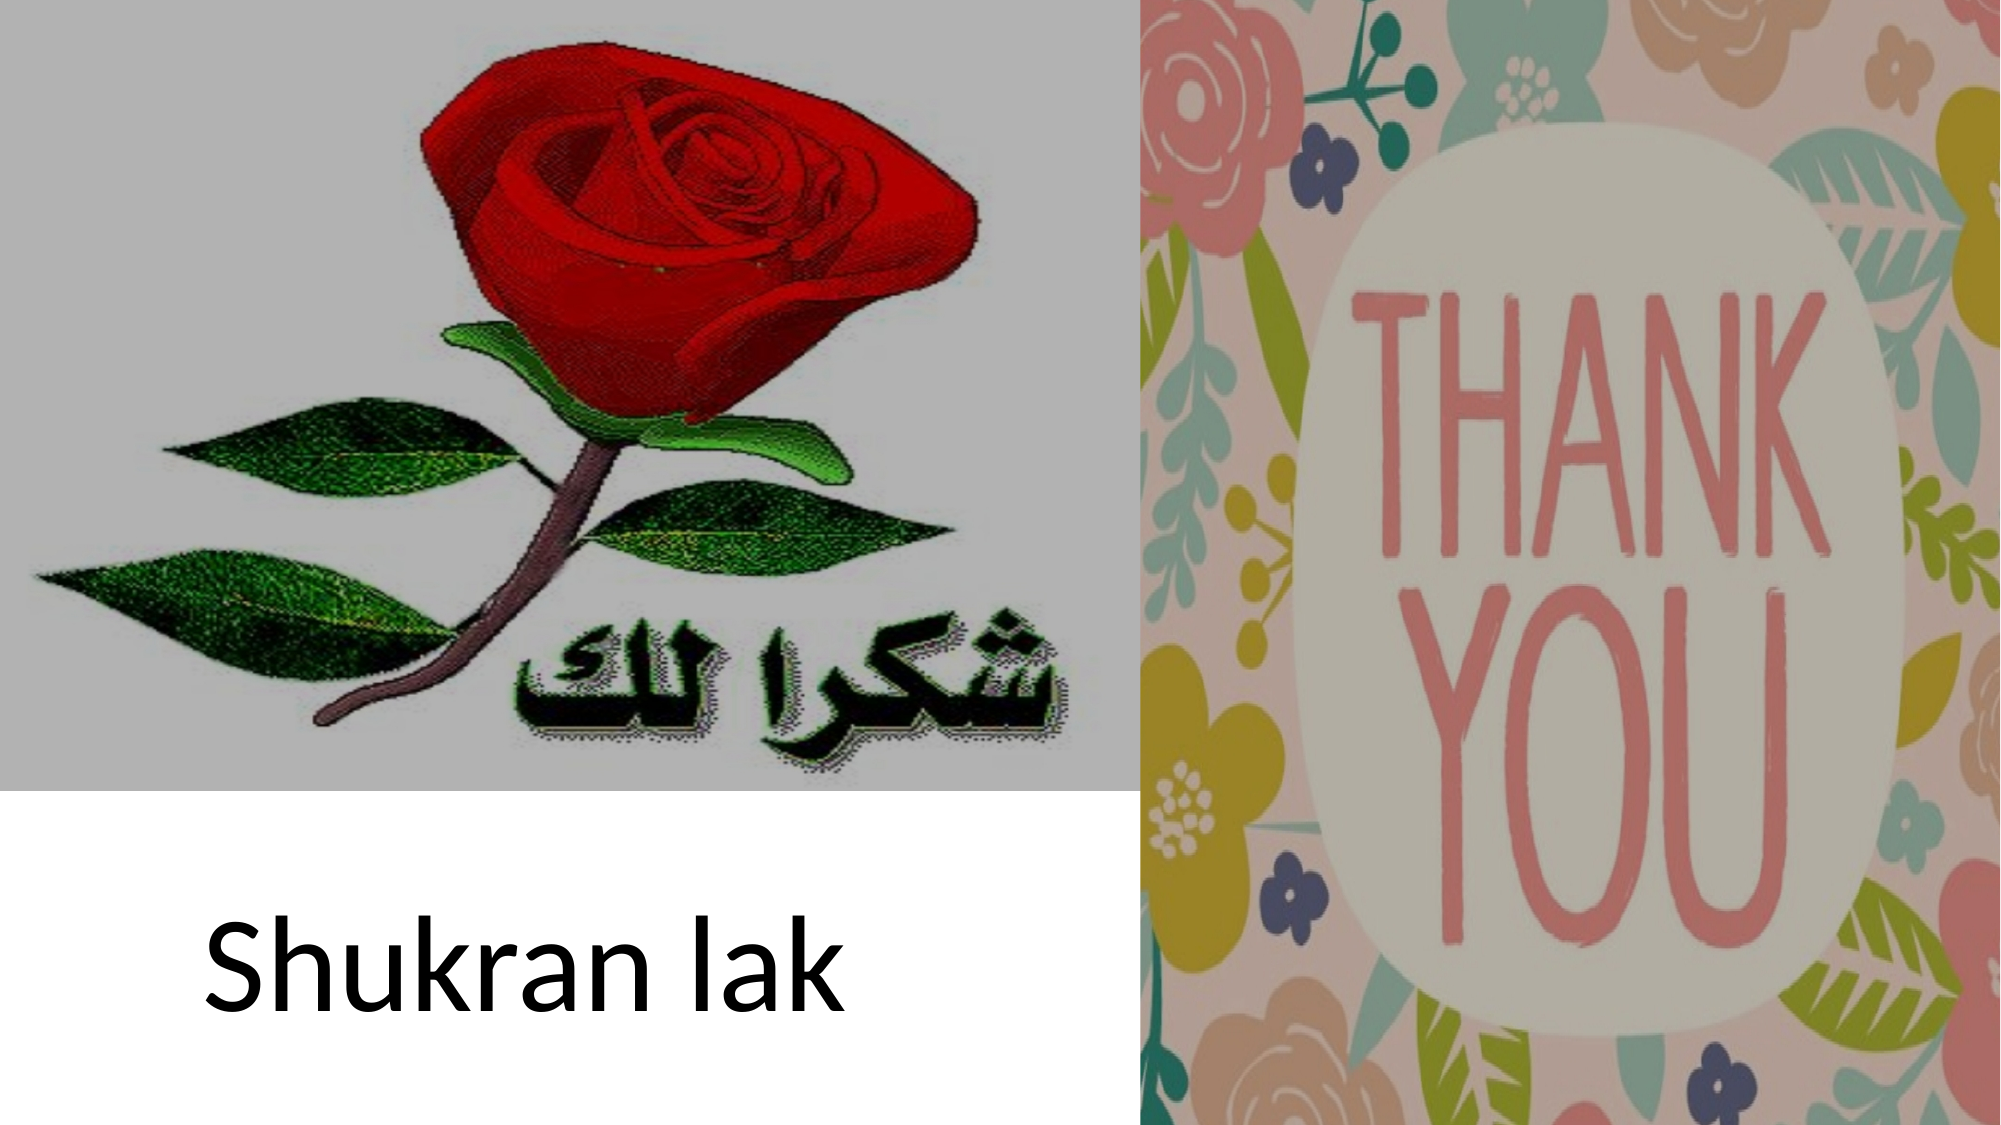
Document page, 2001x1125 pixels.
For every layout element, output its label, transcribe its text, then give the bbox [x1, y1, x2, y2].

text_box Shukran lak [187, 866, 953, 1049]
picture [0, 0, 2000, 1125]
